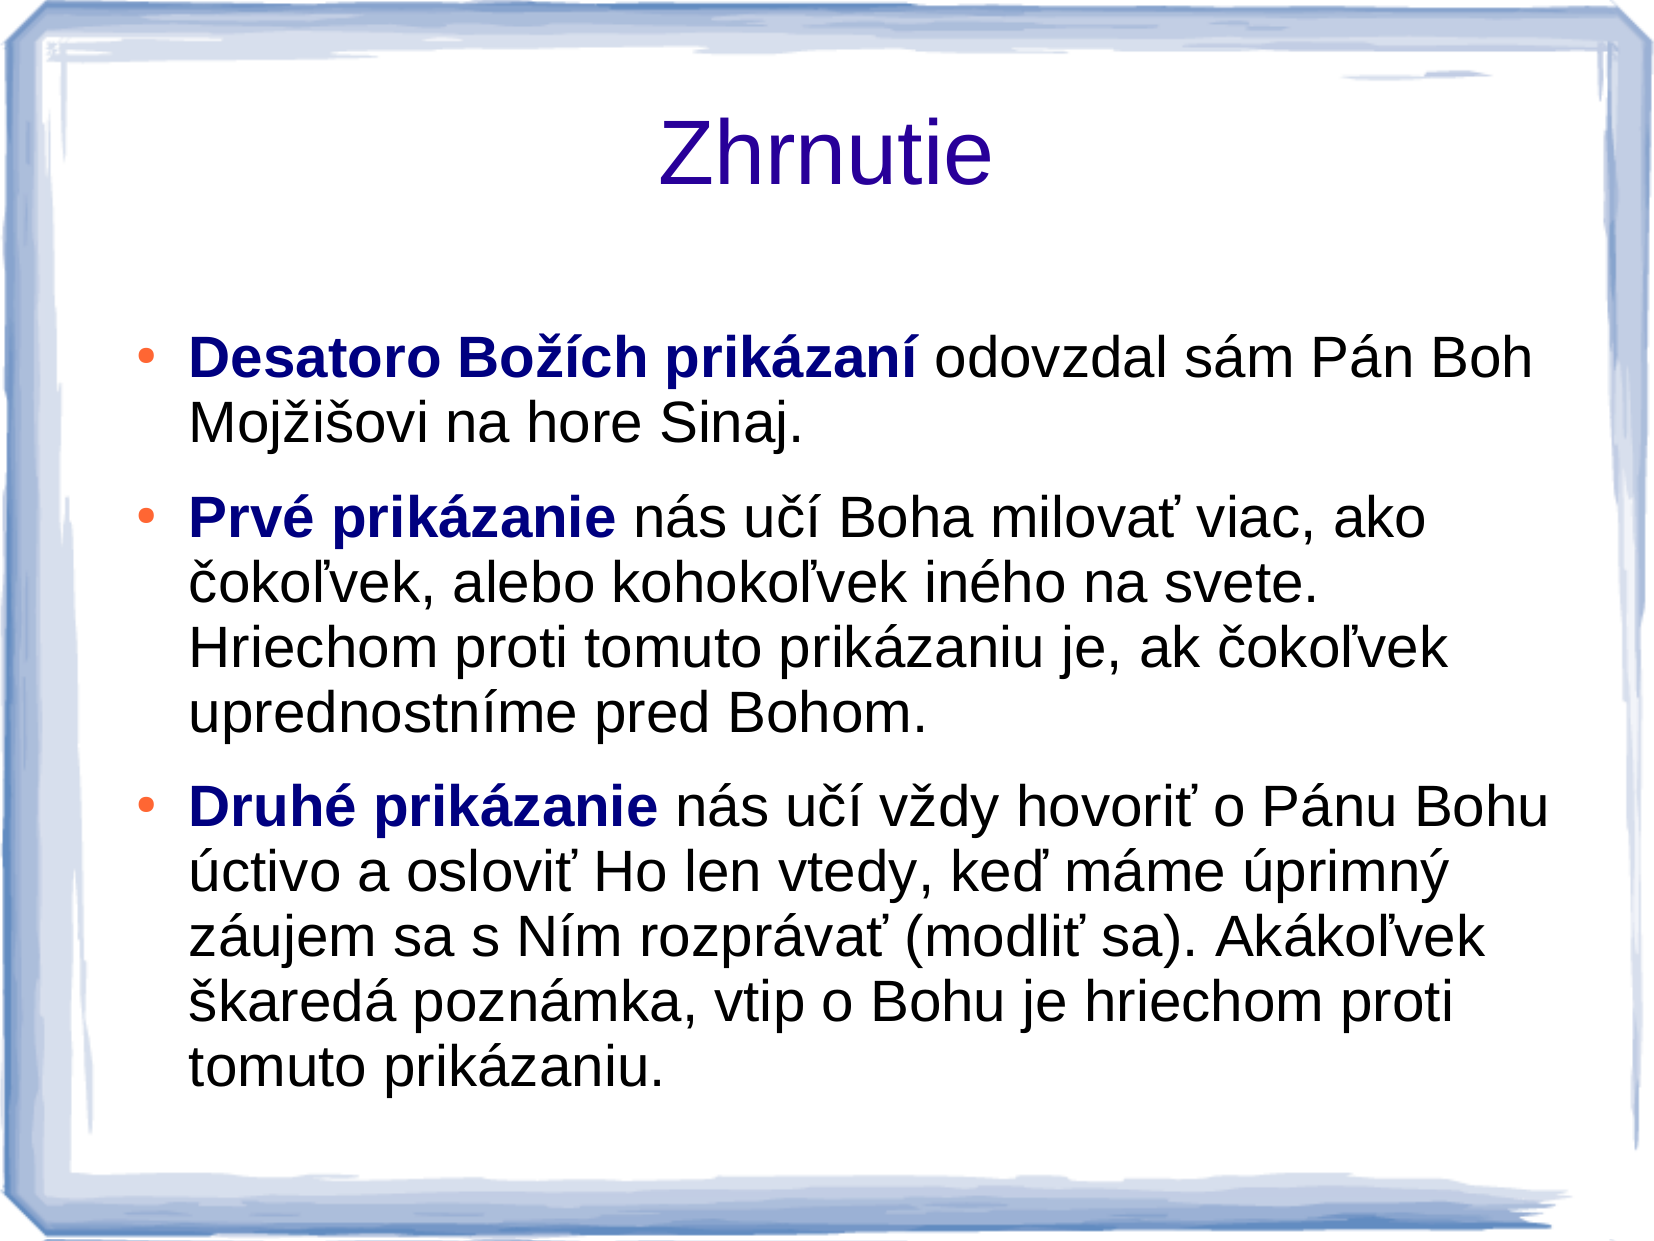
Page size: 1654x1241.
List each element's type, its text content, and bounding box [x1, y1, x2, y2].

picture [0, 0, 1654, 1241]
title Zhrnutie [82, 49, 1571, 257]
list Desatoro Božích prikázaní odovzdal sám Pán Boh Mojžišovi na hore Sinaj. Prvé prikázanie nás učí Boha milovať viac, ako čokoľvek, alebo kohokoľvek iného na svete. Hriechom proti tomuto prikázaniu je, ak čokoľvek uprednostníme pred Bohom. Druhé prikázanie nás učí vždy hovoriť o Pánu Bohu úctivo a osloviť Ho len vtedy, keď máme úprimný záujem sa s Ním rozprávať (modliť sa). Akákoľvek škaredá poznámka, vtip o Bohu je hriechom proti tomuto prikázaniu. [118, 324, 1571, 1144]
